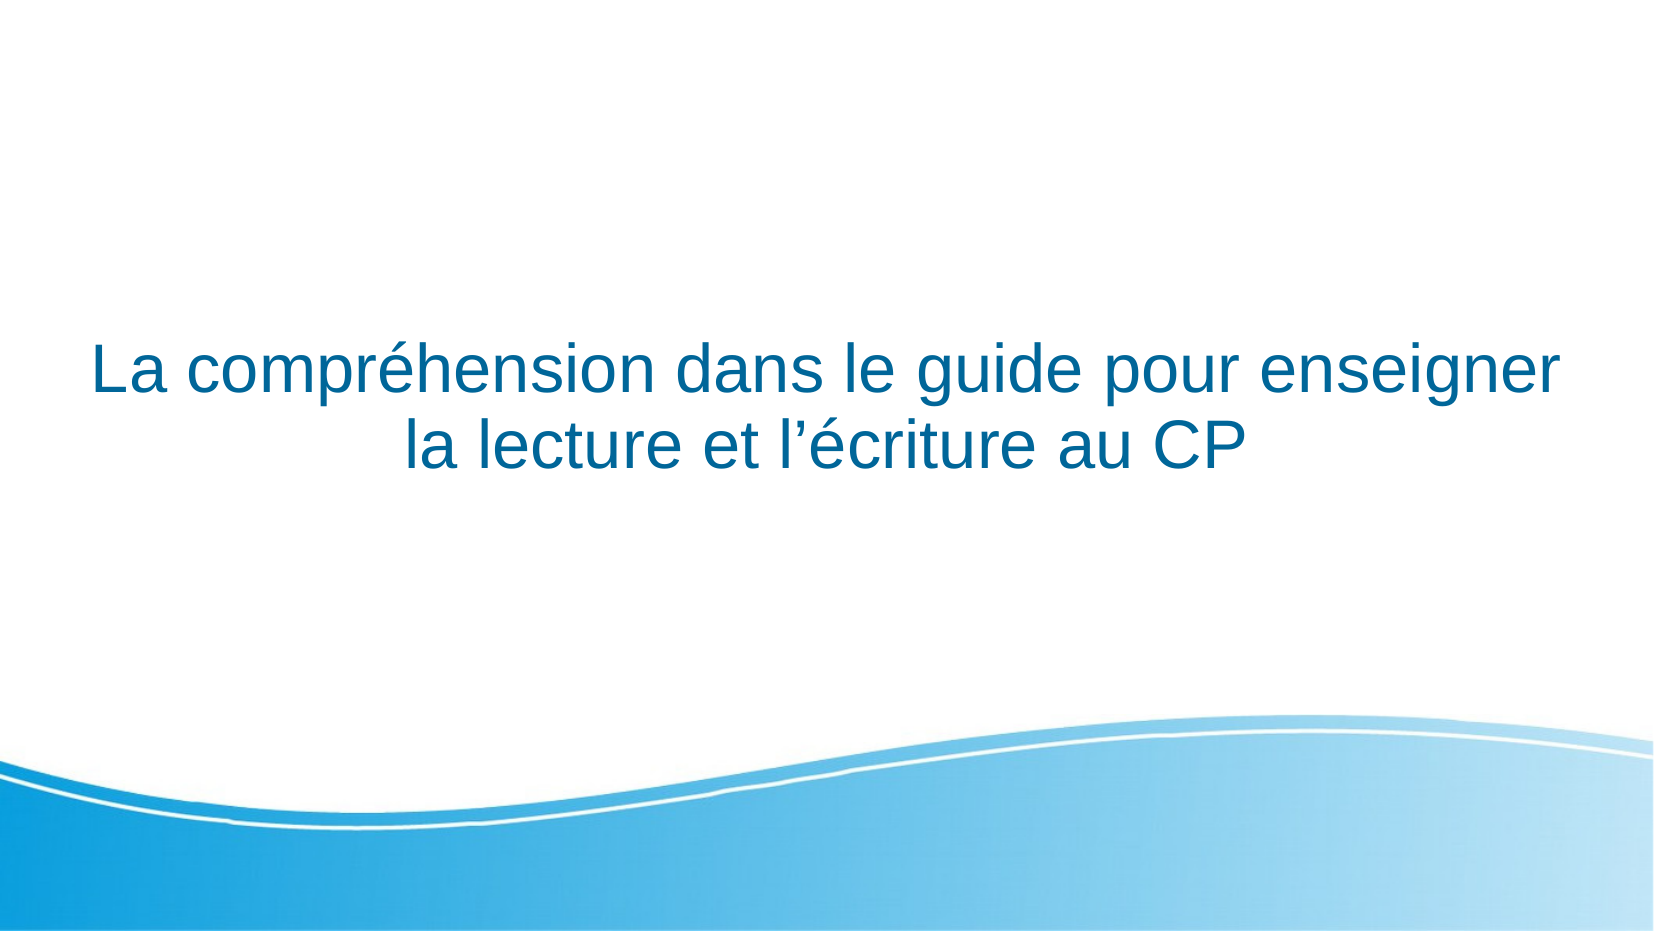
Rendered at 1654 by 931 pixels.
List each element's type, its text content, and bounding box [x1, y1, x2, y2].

title La compréhension dans le guide pour enseigner la lecture et l’écriture au CP [82, 328, 1571, 485]
picture [0, 714, 1654, 931]
